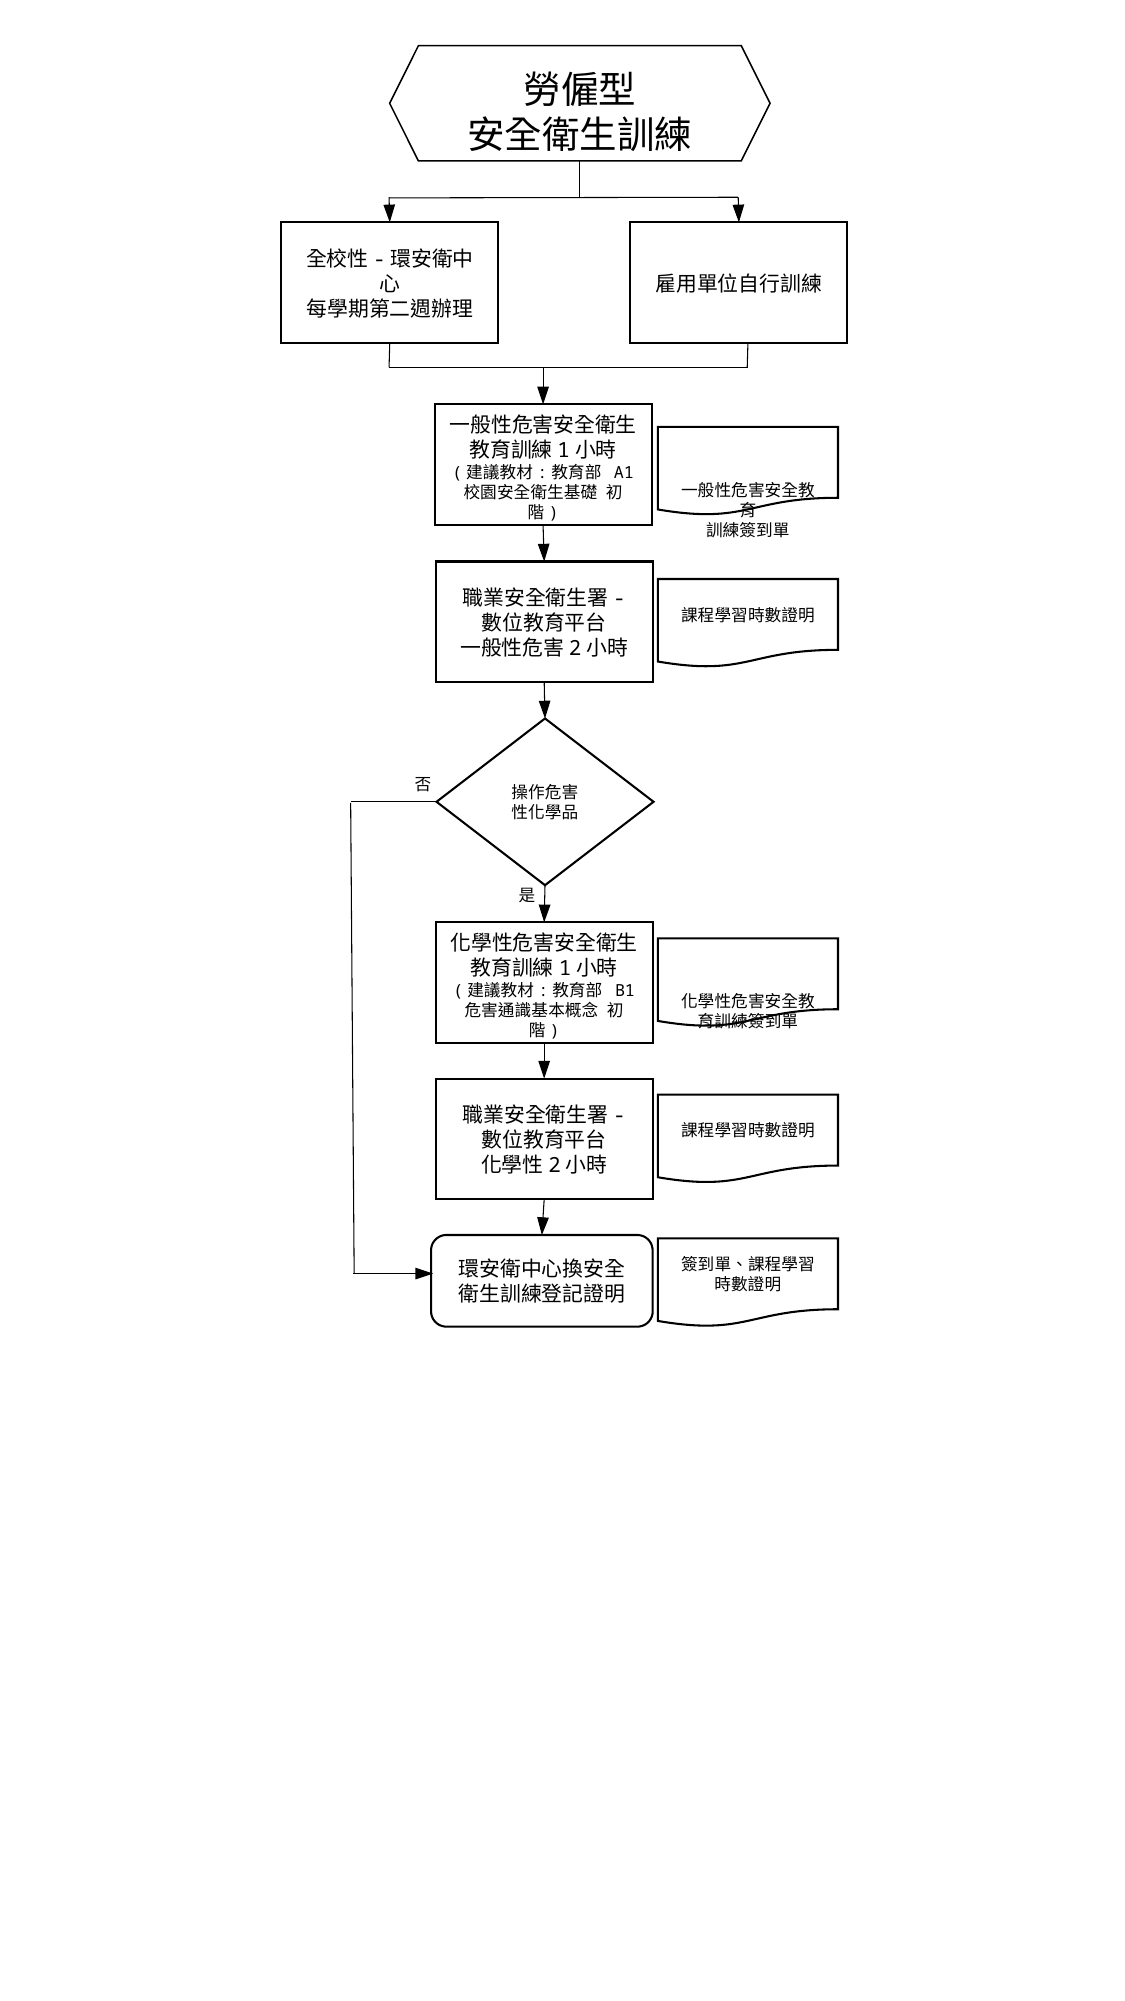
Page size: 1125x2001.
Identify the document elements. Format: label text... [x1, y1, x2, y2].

text_box 是 [503, 877, 545, 913]
text_box 勞僱型 安全衛生訓練 [389, 45, 771, 161]
text_box 環安衛中心換安全衛生訓練登記證明 [431, 1235, 653, 1327]
text_box 操作危害性化學品 [436, 719, 654, 885]
text_box 簽到單、課程學習時數證明 [657, 1238, 838, 1326]
text_box 化學性危害安全衛生教育訓練1小時 (建議教材:教育部 B1 危害通識基本概念 初階) [436, 922, 653, 1043]
text_box 雇用單位自行訓練 [630, 222, 847, 343]
text_box 一般性危害安全衛生教育訓練1小時 (建議教材:教育部 A1 校園安全衛生基礎 初階) [435, 404, 652, 525]
text_box 課程學習時數證明 [657, 578, 838, 667]
text_box 課程學習時數證明 [657, 1094, 838, 1182]
text_box 職業安全衛生署- 數位教育平台 一般性危害2小時 [436, 561, 653, 682]
text_box 職業安全衛生署- 數位教育平台 化學性2小時 [436, 1079, 653, 1199]
text_box 一般性危害安全教育 訓練簽到單 [657, 426, 838, 515]
text_box 化學性危害安全教育訓練簽到單 [657, 938, 838, 1026]
text_box 全校性-環安衛中心 每學期第二週辦理 [281, 222, 498, 343]
text_box 否 [399, 766, 440, 802]
